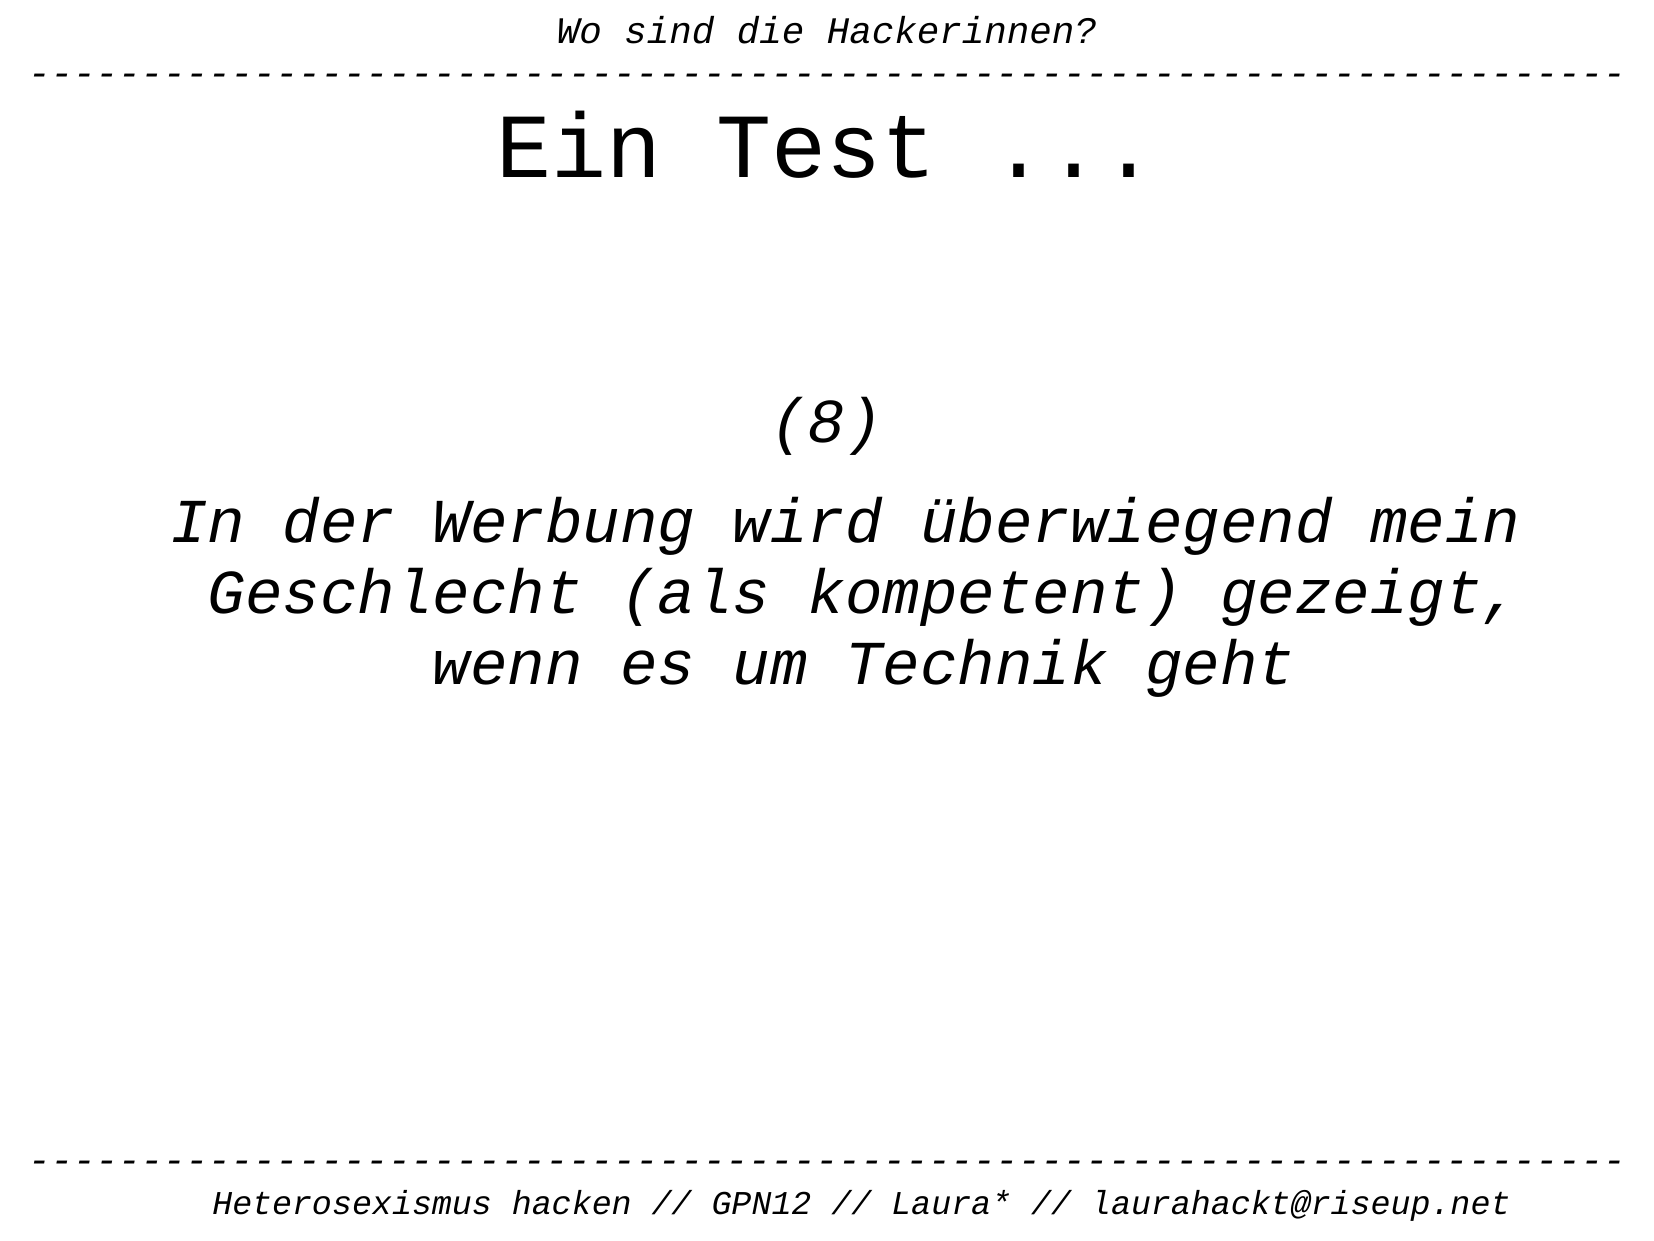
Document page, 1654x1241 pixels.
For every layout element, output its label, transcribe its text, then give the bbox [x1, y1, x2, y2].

list (8) In der Werbung wird überwiegend mein Geschlecht (als kompetent) gezeigt, wenn es um Technik geht [82, 290, 1571, 1098]
list Heterosexismus hacken // GPN12 // Laura* // laurahackt@riseup.net [0, 1186, 1654, 1241]
title ----------------------------------------------------------------------- [0, 1098, 1654, 1184]
title Wo sind die Hackerinnen? ----------------------------------------------------------------------- [0, 12, 1654, 98]
title Ein Test ... [82, 98, 1571, 257]
